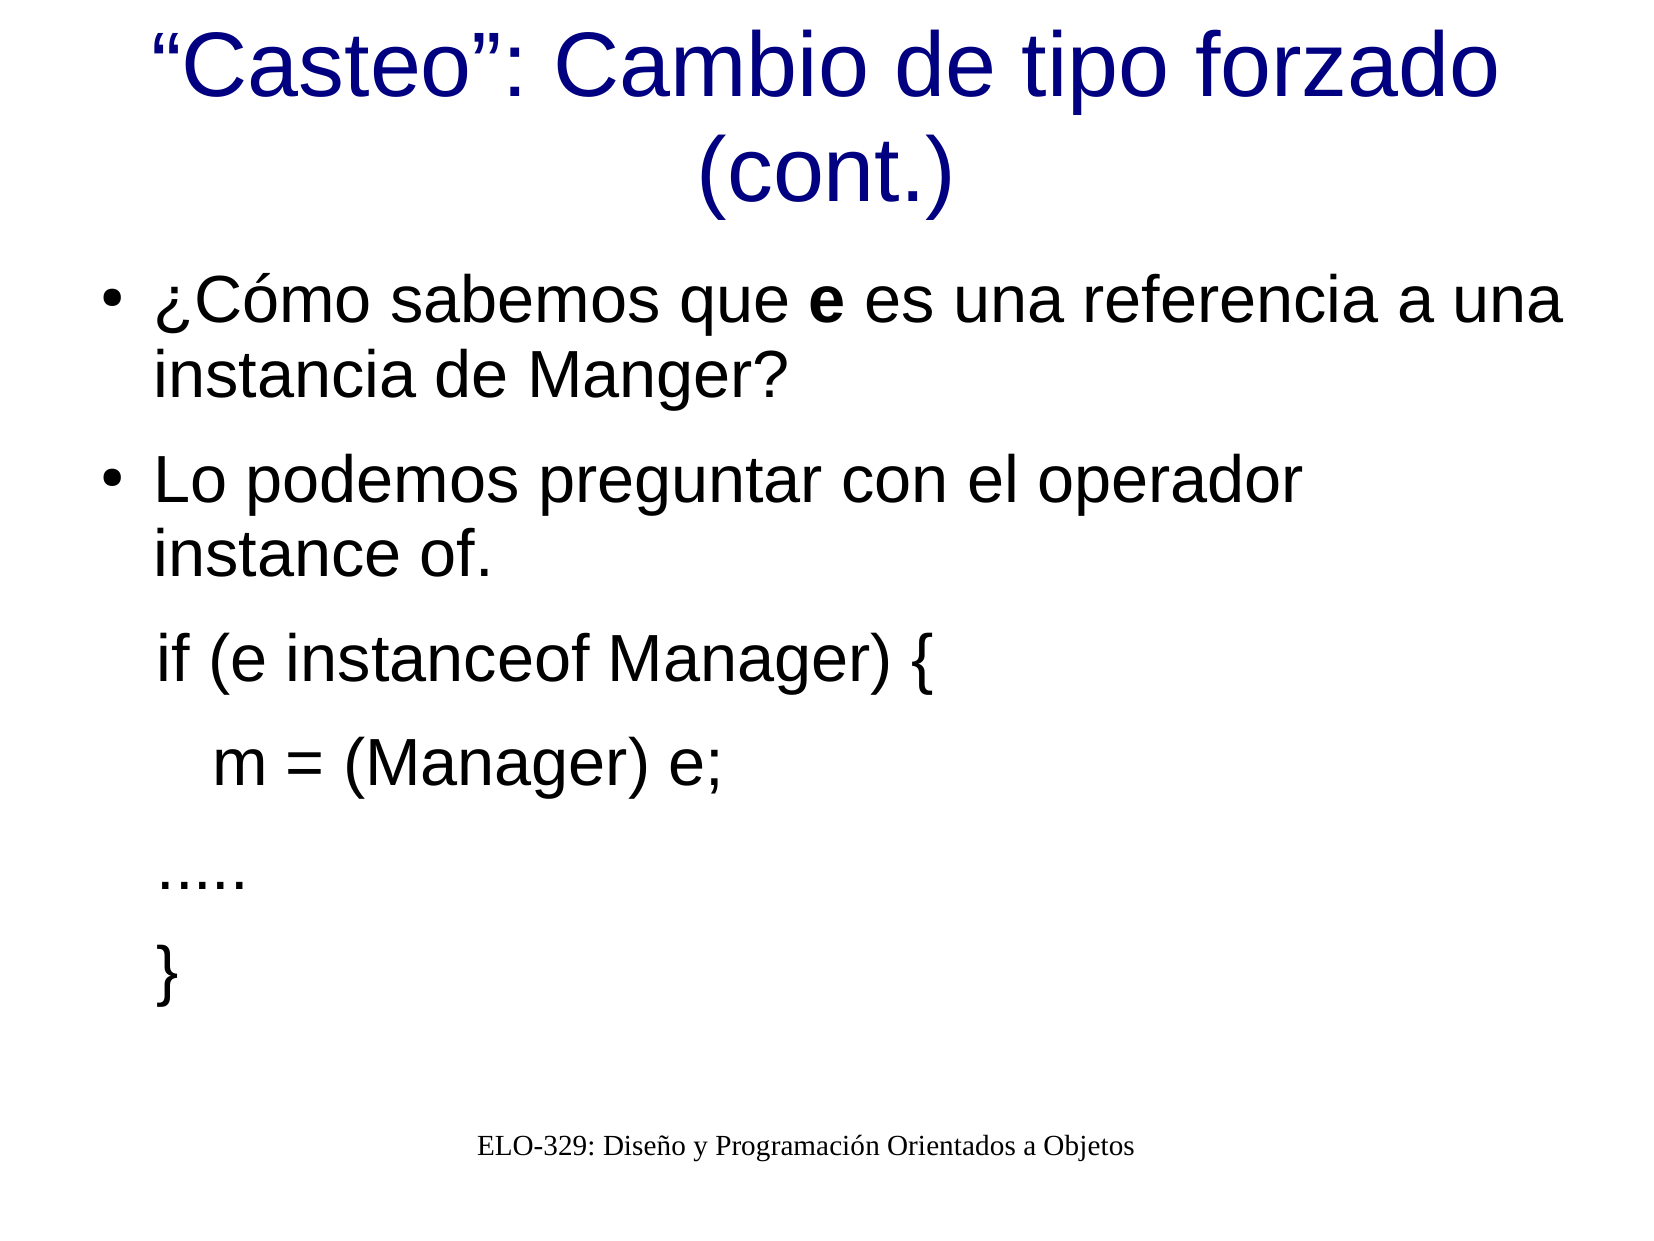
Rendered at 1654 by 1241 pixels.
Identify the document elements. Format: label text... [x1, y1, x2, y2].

title “Casteo”: Cambio de tipo forzado (cont.)‏ [82, 56, 1571, 181]
list ¿Cómo sabemos que e es una referencia a una instancia de Manger? Lo podemos preguntar con el operador instance of. if (e instanceof Manager) { m = (Manager) e; ..... } [82, 262, 1571, 1126]
